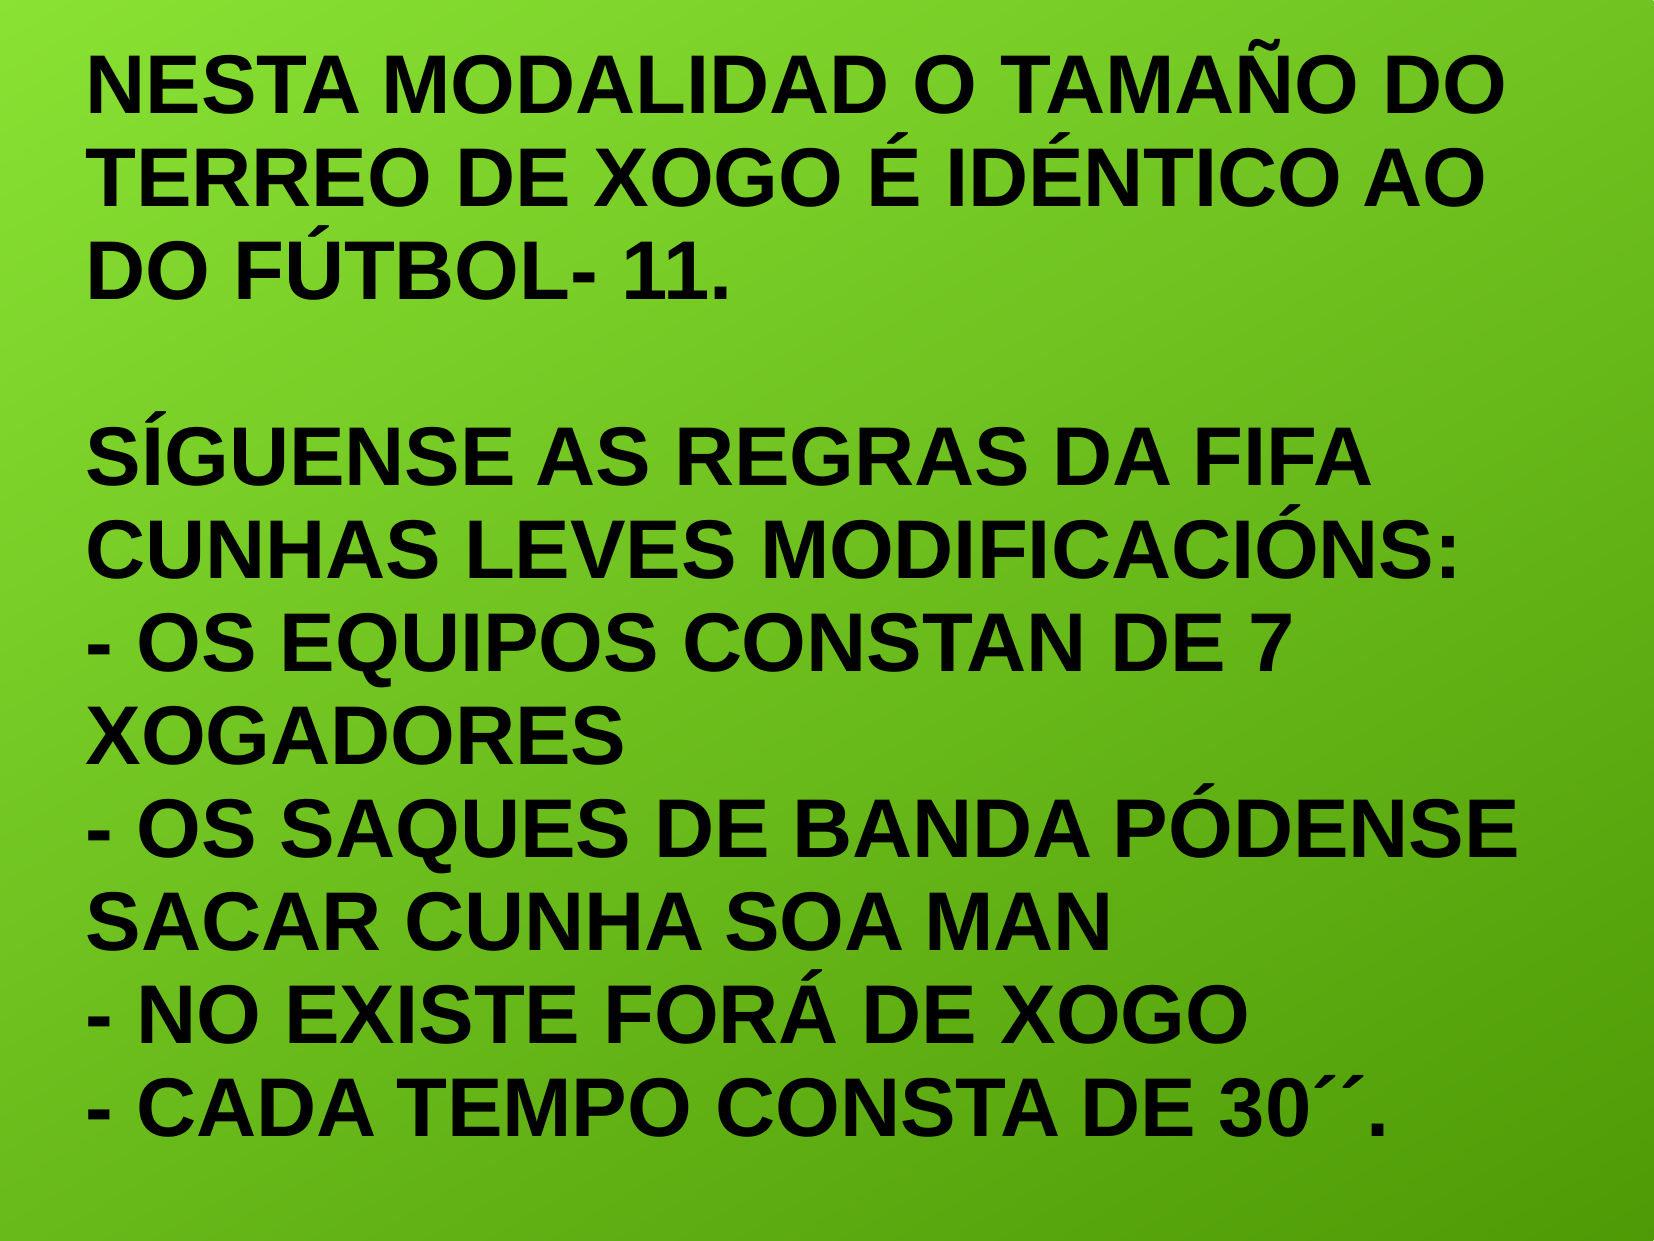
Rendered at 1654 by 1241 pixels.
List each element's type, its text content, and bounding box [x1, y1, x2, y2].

text_box NESTA MODALIDAD O TAMAÑO DO TERREO DE XOGO É IDÉNTICO AO DO FÚTBOL- 11. SÍGUENSE AS REGRAS DA FIFA CUNHAS LEVES MODIFICACIÓNS: - OS EQUIPOS CONSTAN DE 7 XOGADORES - OS SAQUES DE BANDA PÓDENSE SACAR CUNHA SOA MAN - NO EXISTE FORÁ DE XOGO - CADA TEMPO CONSTA DE 30´´. [35, 30, 1619, 1221]
